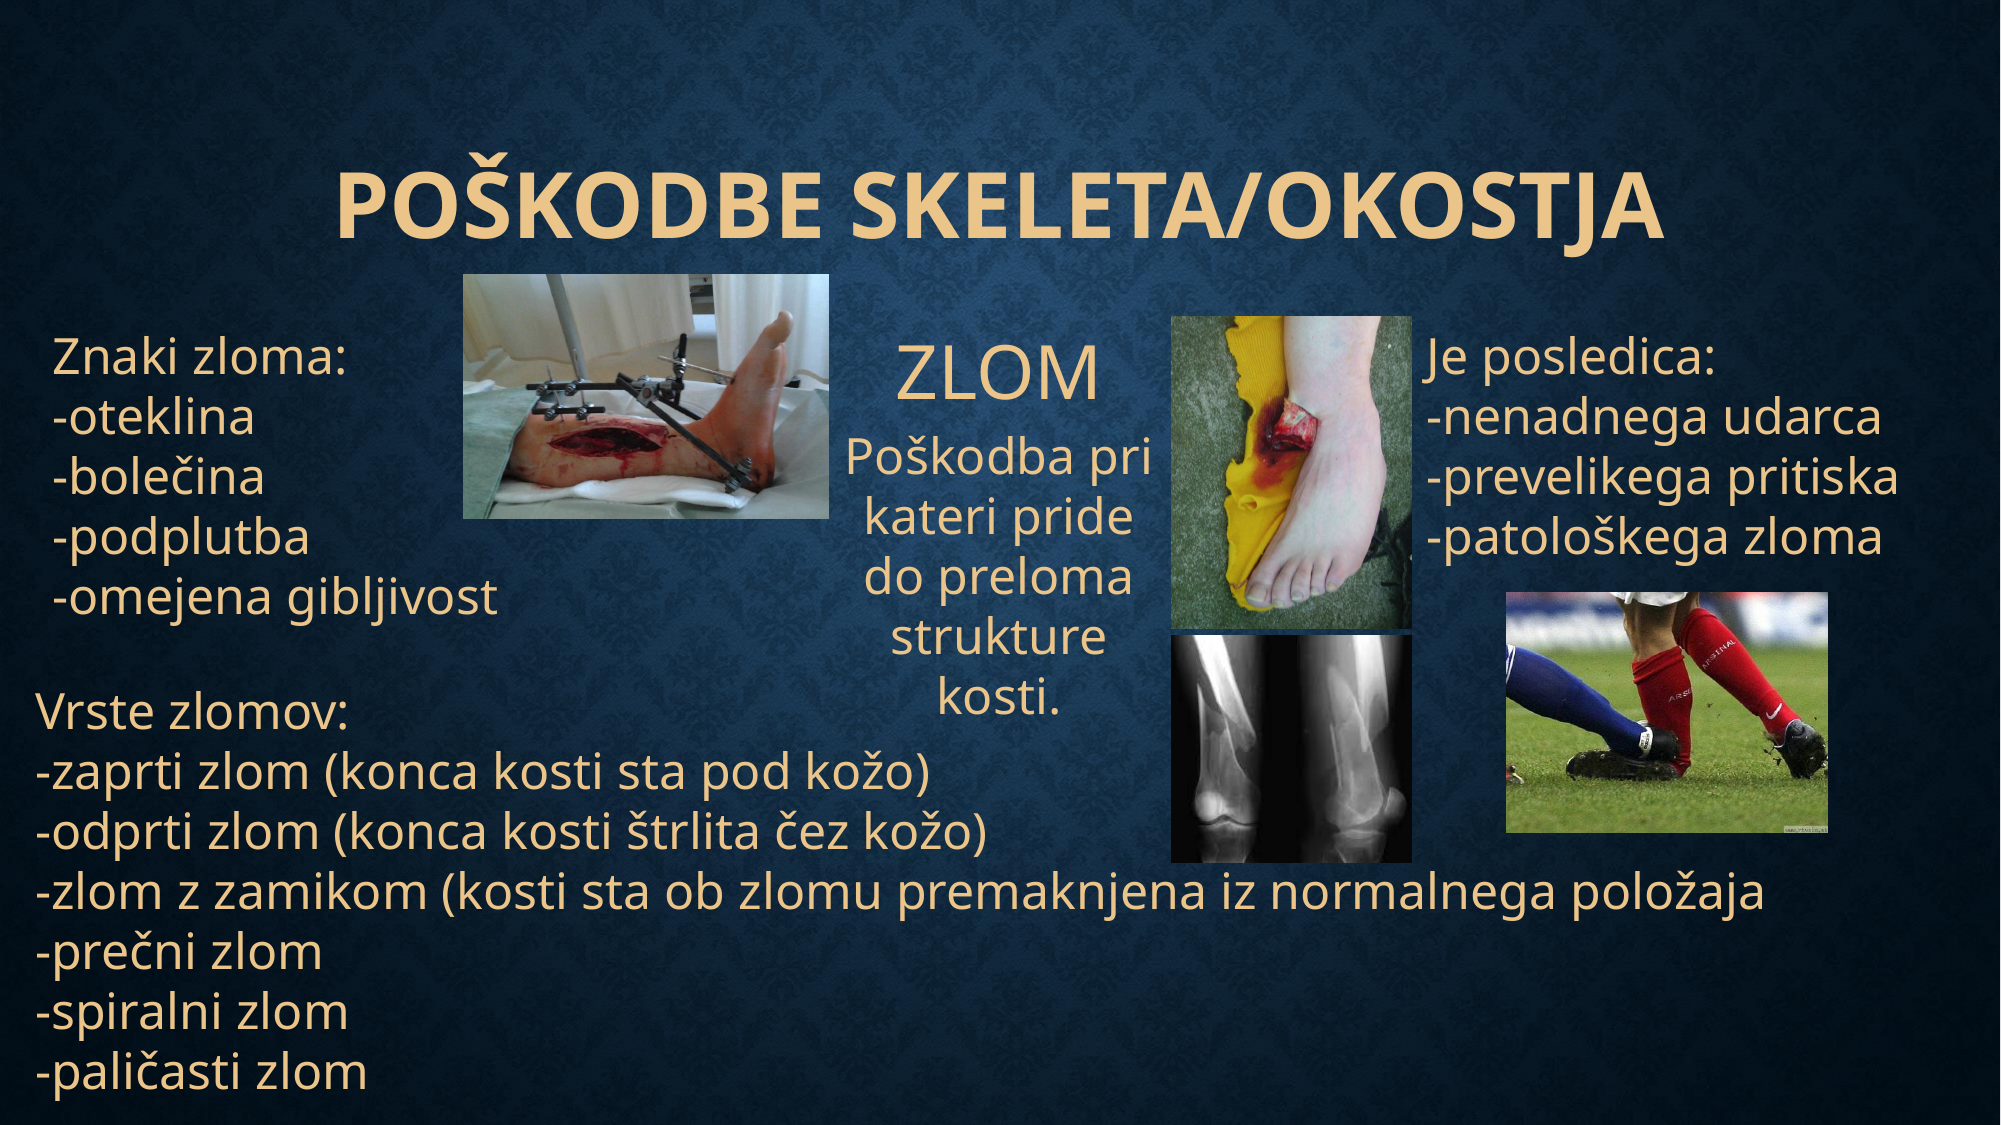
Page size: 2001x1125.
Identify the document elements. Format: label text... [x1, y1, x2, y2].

text_box ZLOM [829, 317, 1171, 416]
text_box Poškodba pri kateri pride do preloma strukture kosti. [821, 416, 1177, 671]
title POŠKODBE SKELETA/OKOSTJA [150, 99, 1849, 317]
picture [0, 0, 2001, 1125]
text_box Znaki zloma: -oteklina -bolečina -podplutba -omejena gibljivost [37, 317, 605, 633]
text_box Vrste zlomov: -zaprti zlom (konca kosti sta pod kožo) -odprti zlom (konca kosti štrlita čez kožo) -zlom z zamikom (kosti sta ob zlomu premaknjena iz normalnega položaja -prečni zlom -spiralni zlom -paličasti zlom [20, 671, 1783, 1107]
text_box Je posledica: -nenadnega udarca -prevelikega pritiska -patološkega zloma [1412, 317, 1923, 573]
